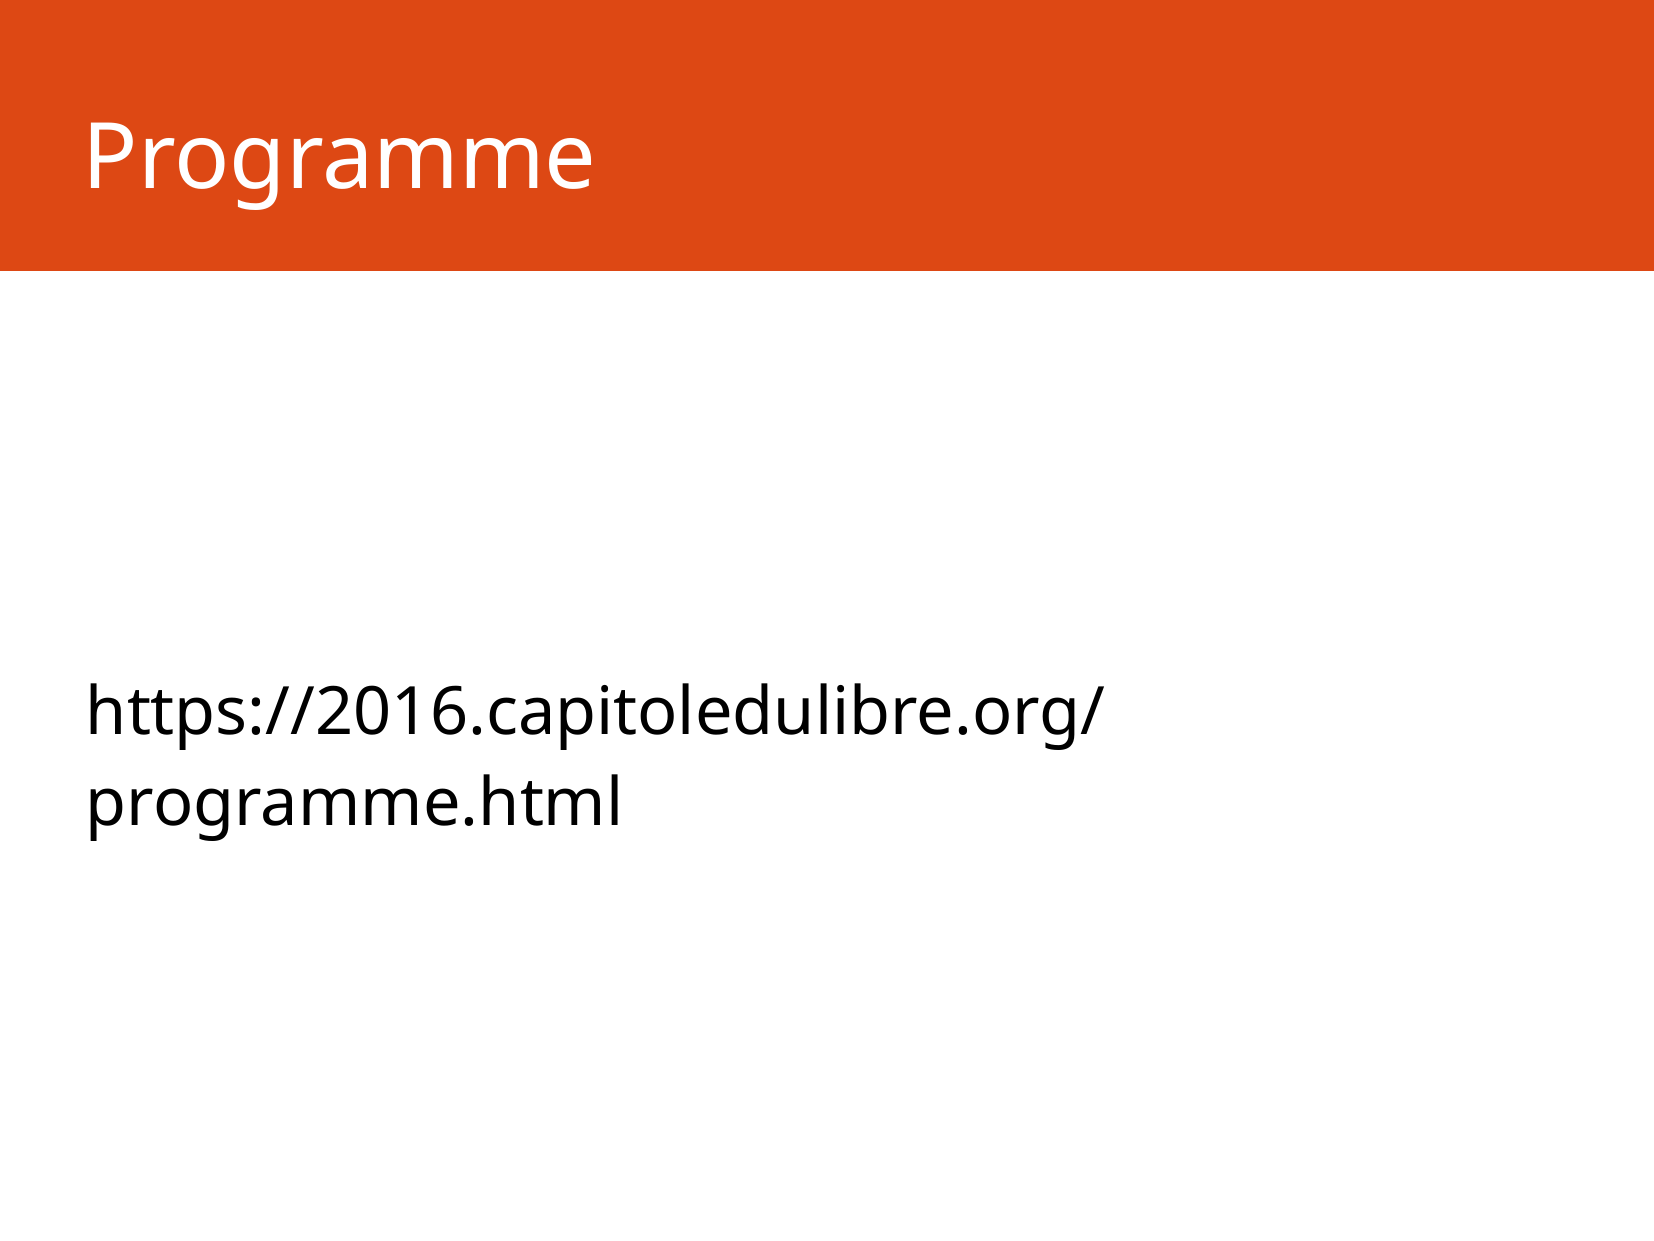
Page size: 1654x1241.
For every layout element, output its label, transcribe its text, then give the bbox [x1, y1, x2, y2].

text_box [0, 0, 1654, 271]
list https://2016.capitoledulibre.org/programme.html [15, 300, 1621, 1020]
title Programme [82, 49, 1571, 257]
